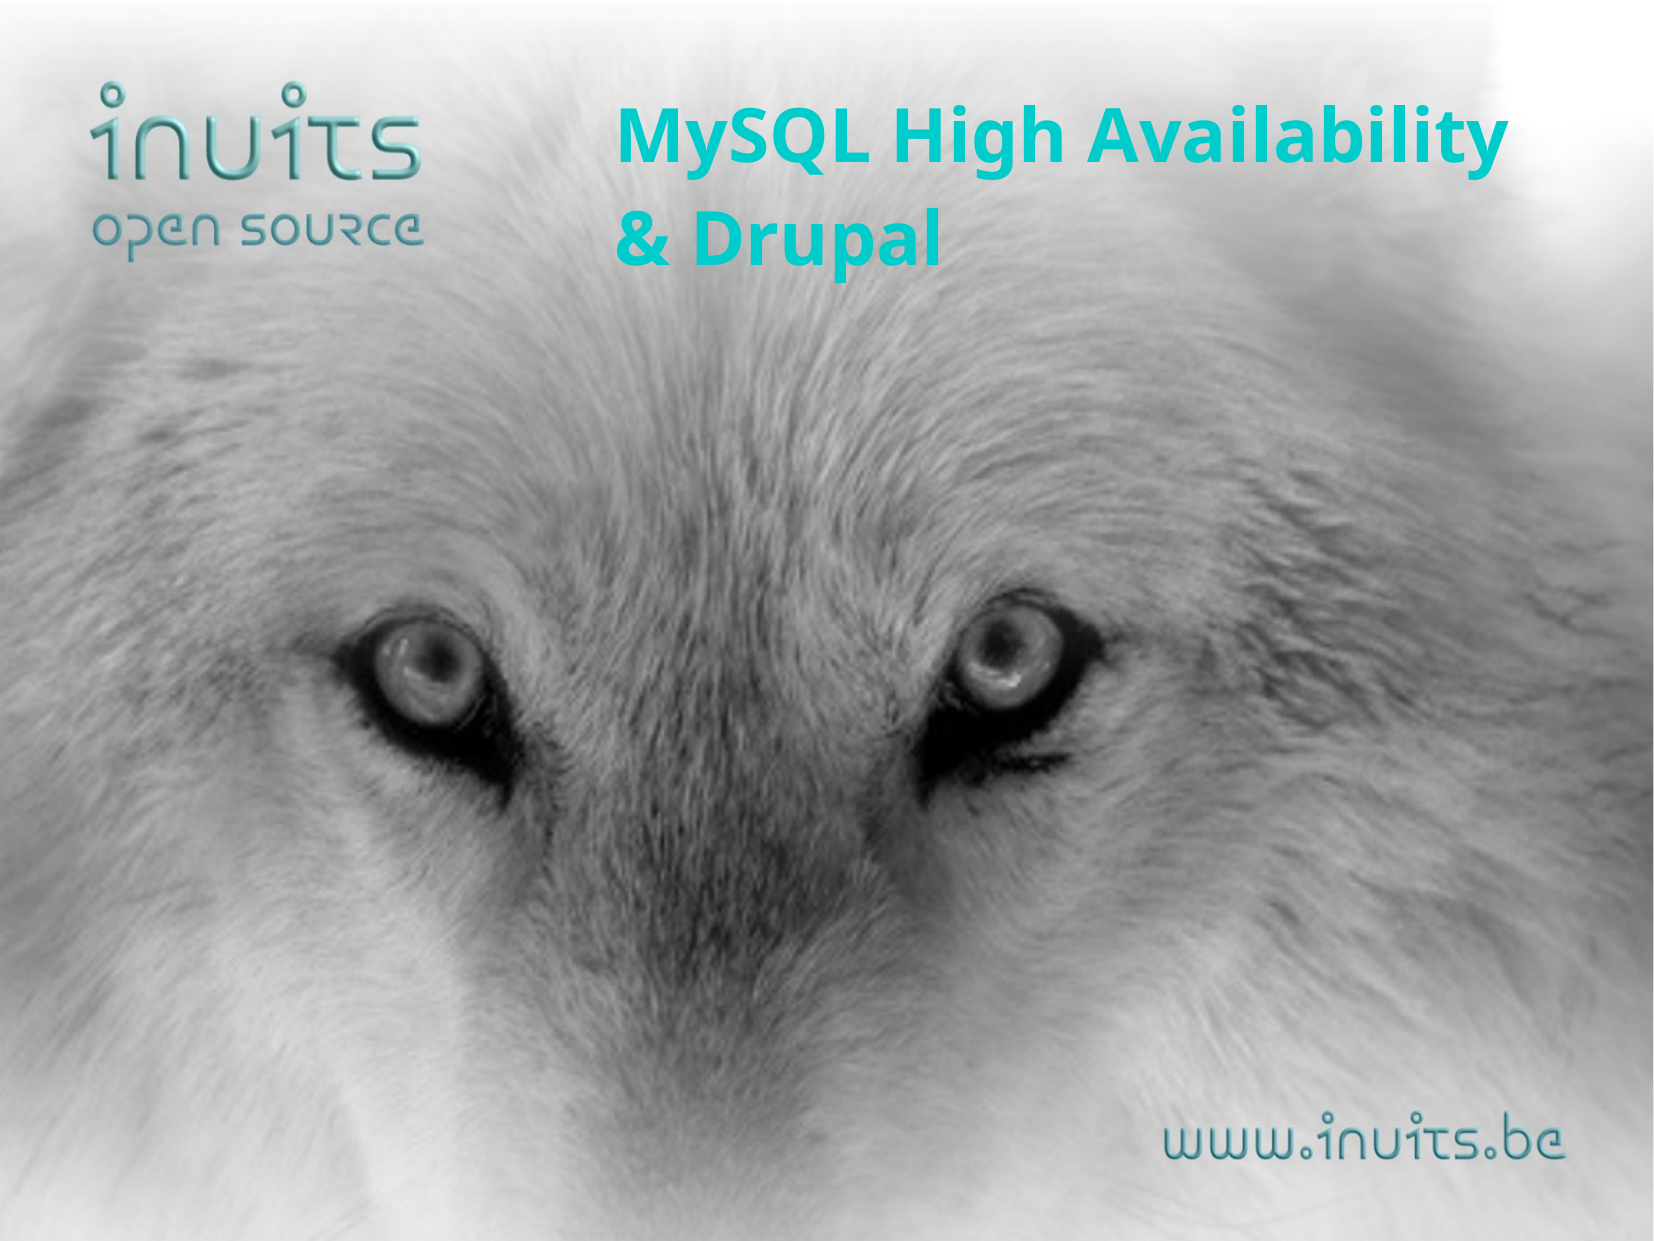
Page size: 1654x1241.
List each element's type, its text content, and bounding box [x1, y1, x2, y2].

text_box MySQL High Availability & Drupal [600, 74, 1526, 295]
picture [0, 2, 1654, 1241]
